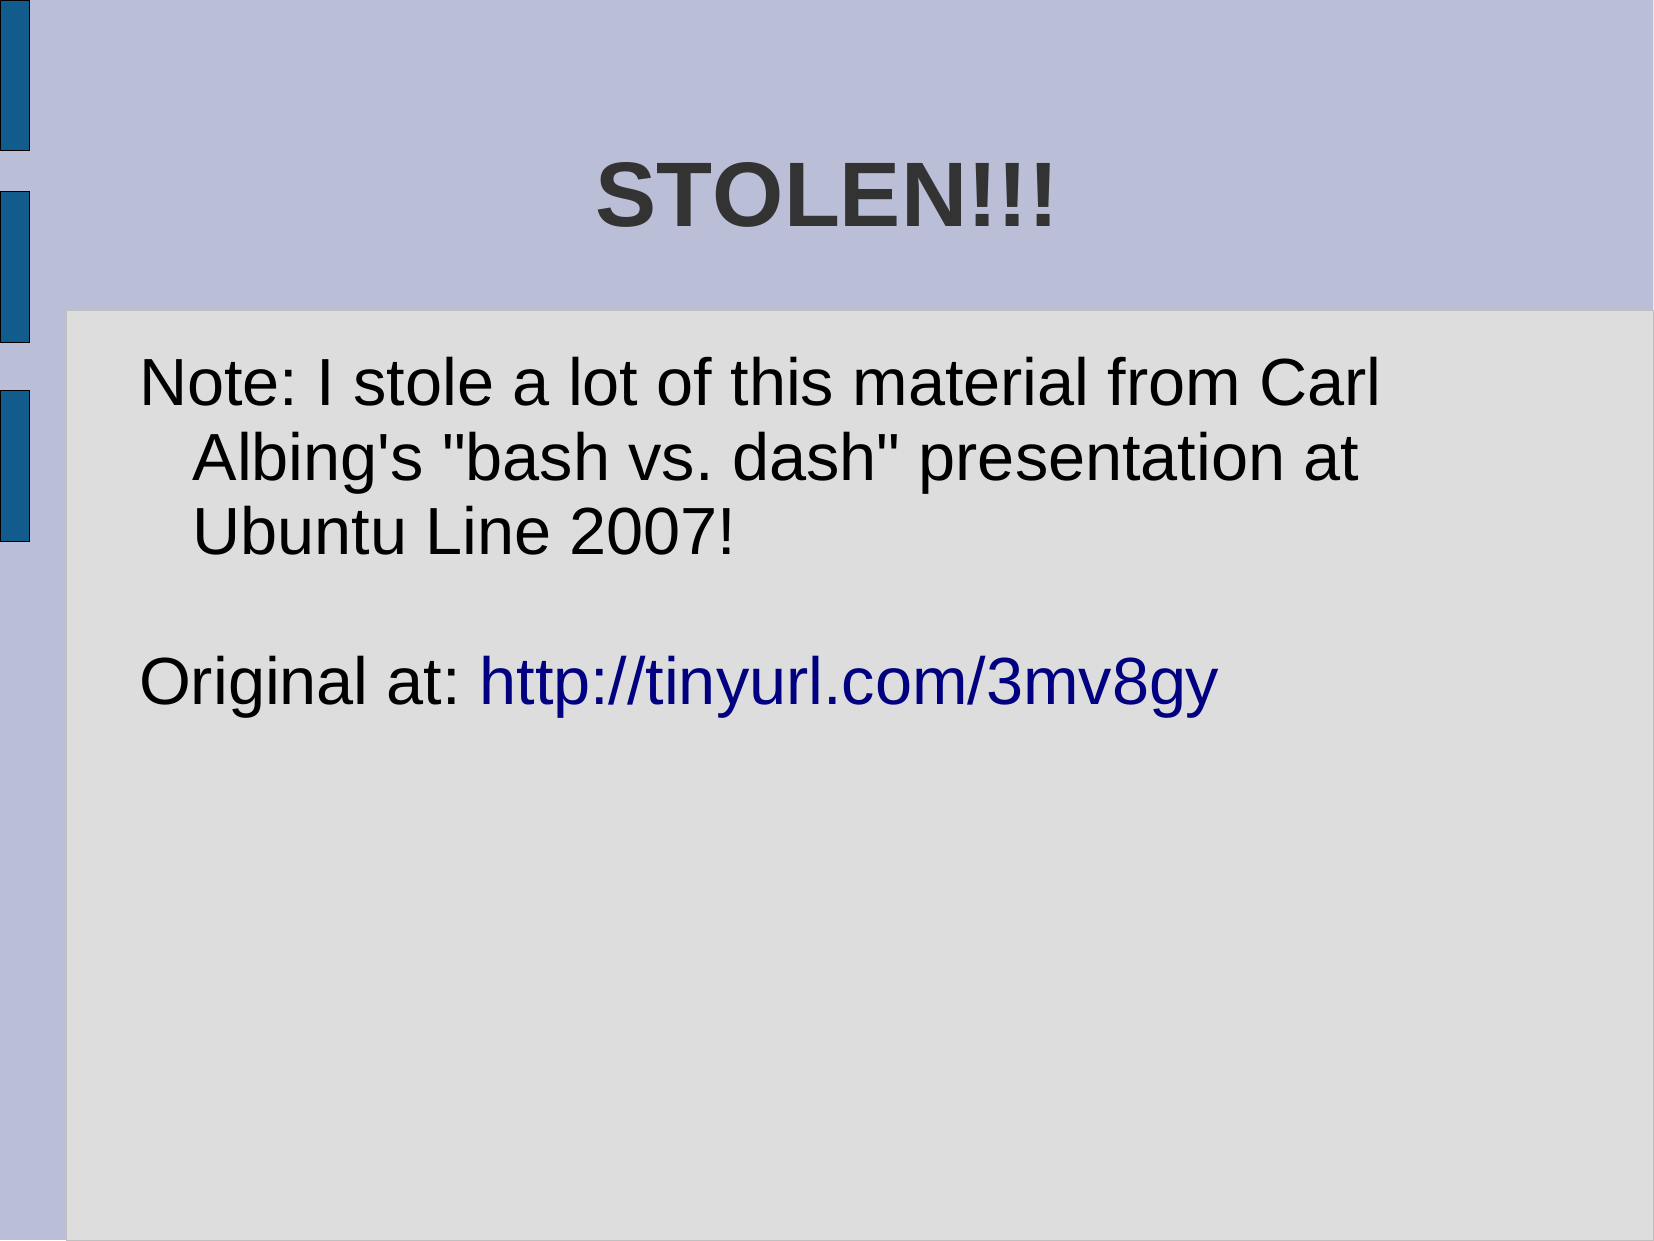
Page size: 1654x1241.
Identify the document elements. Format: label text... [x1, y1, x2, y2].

list Note: I stole a lot of this material from Carl Albing's "bash vs. dash" presentation at Ubuntu Line 2007! Original at: http://tinyurl.com/3mv8gy [121, 344, 1534, 1112]
title STOLEN!!! [121, 91, 1534, 299]
